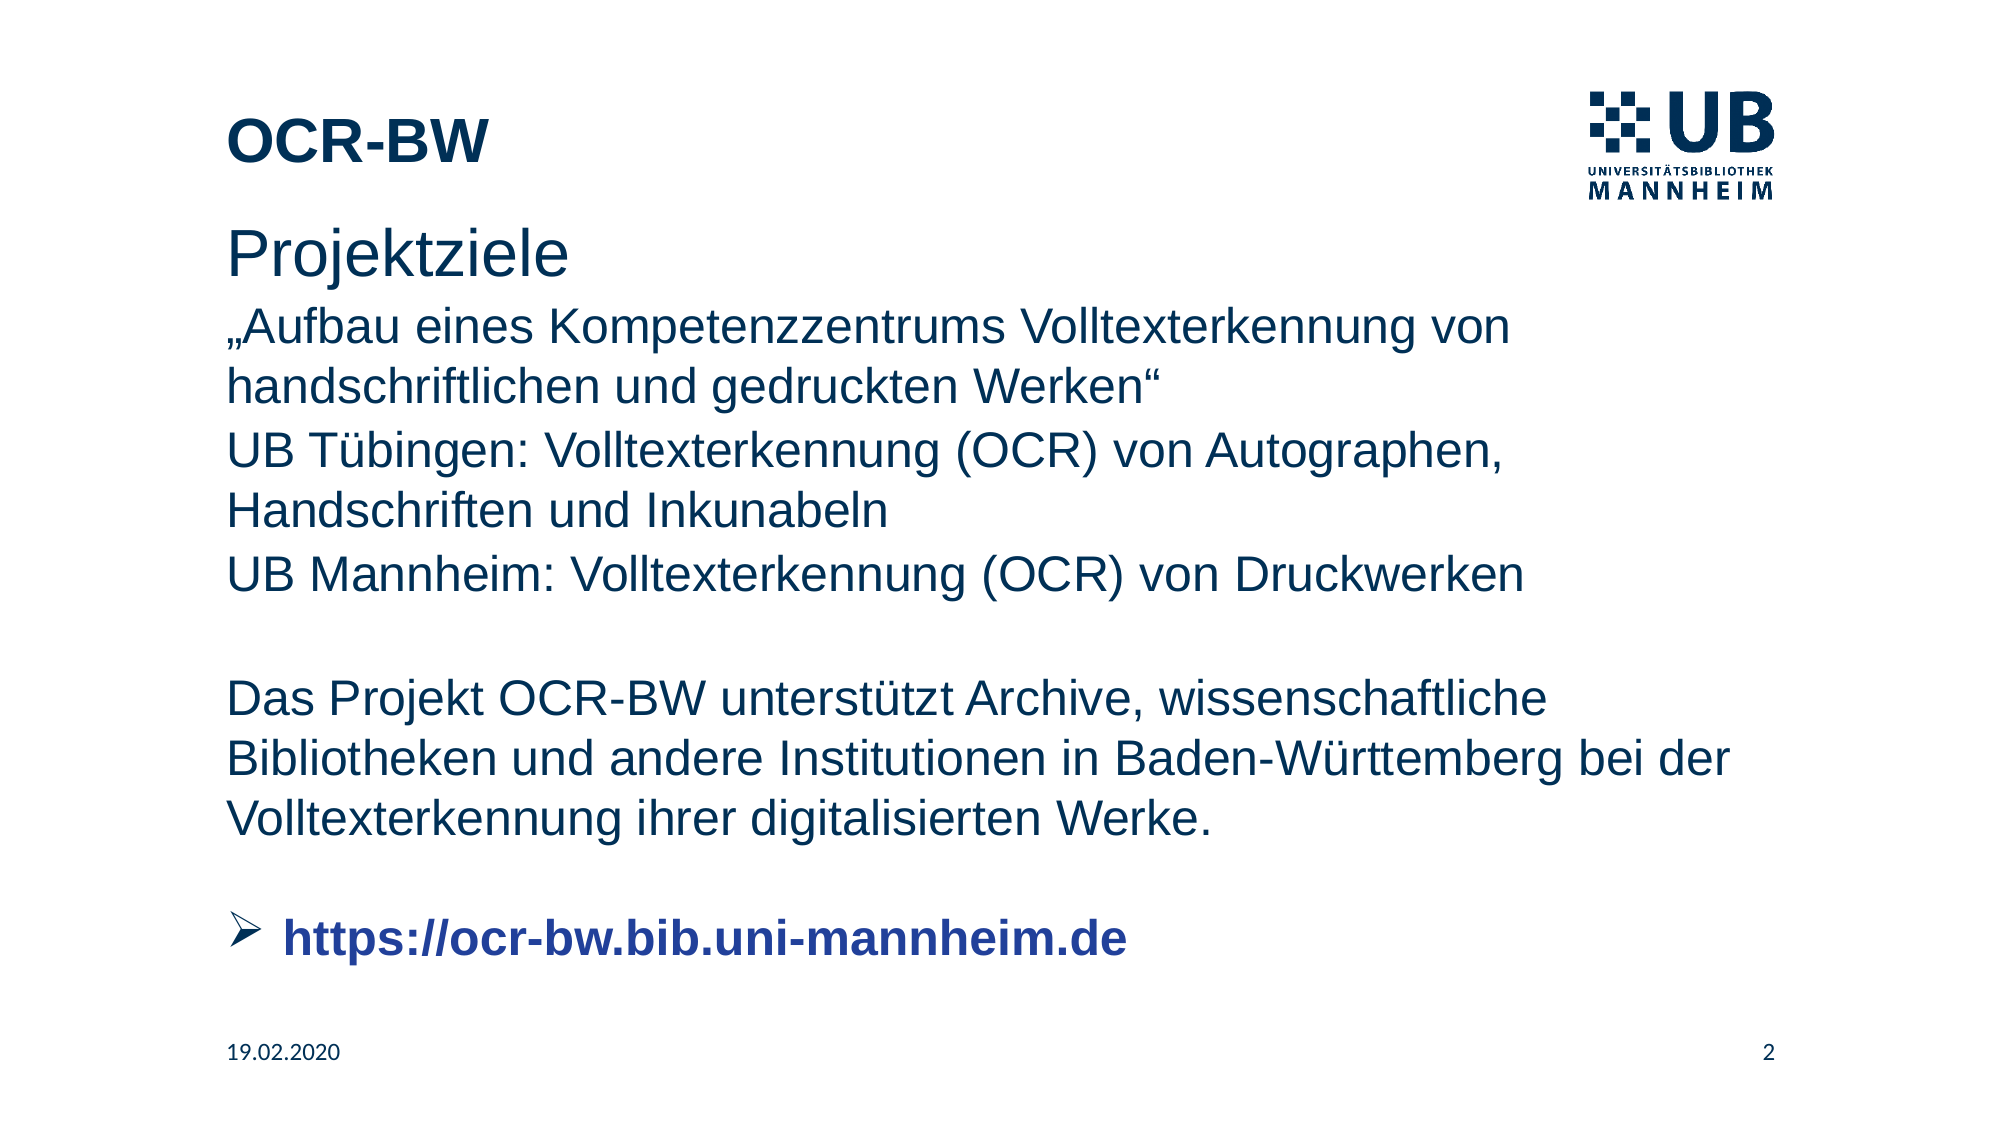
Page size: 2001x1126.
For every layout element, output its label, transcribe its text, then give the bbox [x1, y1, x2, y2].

title OCR-BW [226, 100, 1286, 209]
picture [1582, 85, 1779, 204]
list Projektziele „Aufbau eines Kompetenzzentrums Volltexterkennung von handschriftlichen und gedruckten Werken“ UB Tübingen: Volltexterkennung (OCR) von Autographen, Handschriften und Inkunabeln UB Mannheim: Volltexterkennung (OCR) von Druckwerken Das Projekt OCR-BW unterstützt Archive, wissenschaftliche Bibliotheken und andere Institutionen in Baden-Württemberg bei der Volltexterkennung ihrer digitalisierten Werke. https://ocr-bw.bib.uni-mannheim.de [226, 209, 1772, 904]
slide_number <Foliennummer> [1544, 1035, 1776, 1066]
slide_number 19.02.2020 [226, 1035, 693, 1066]
